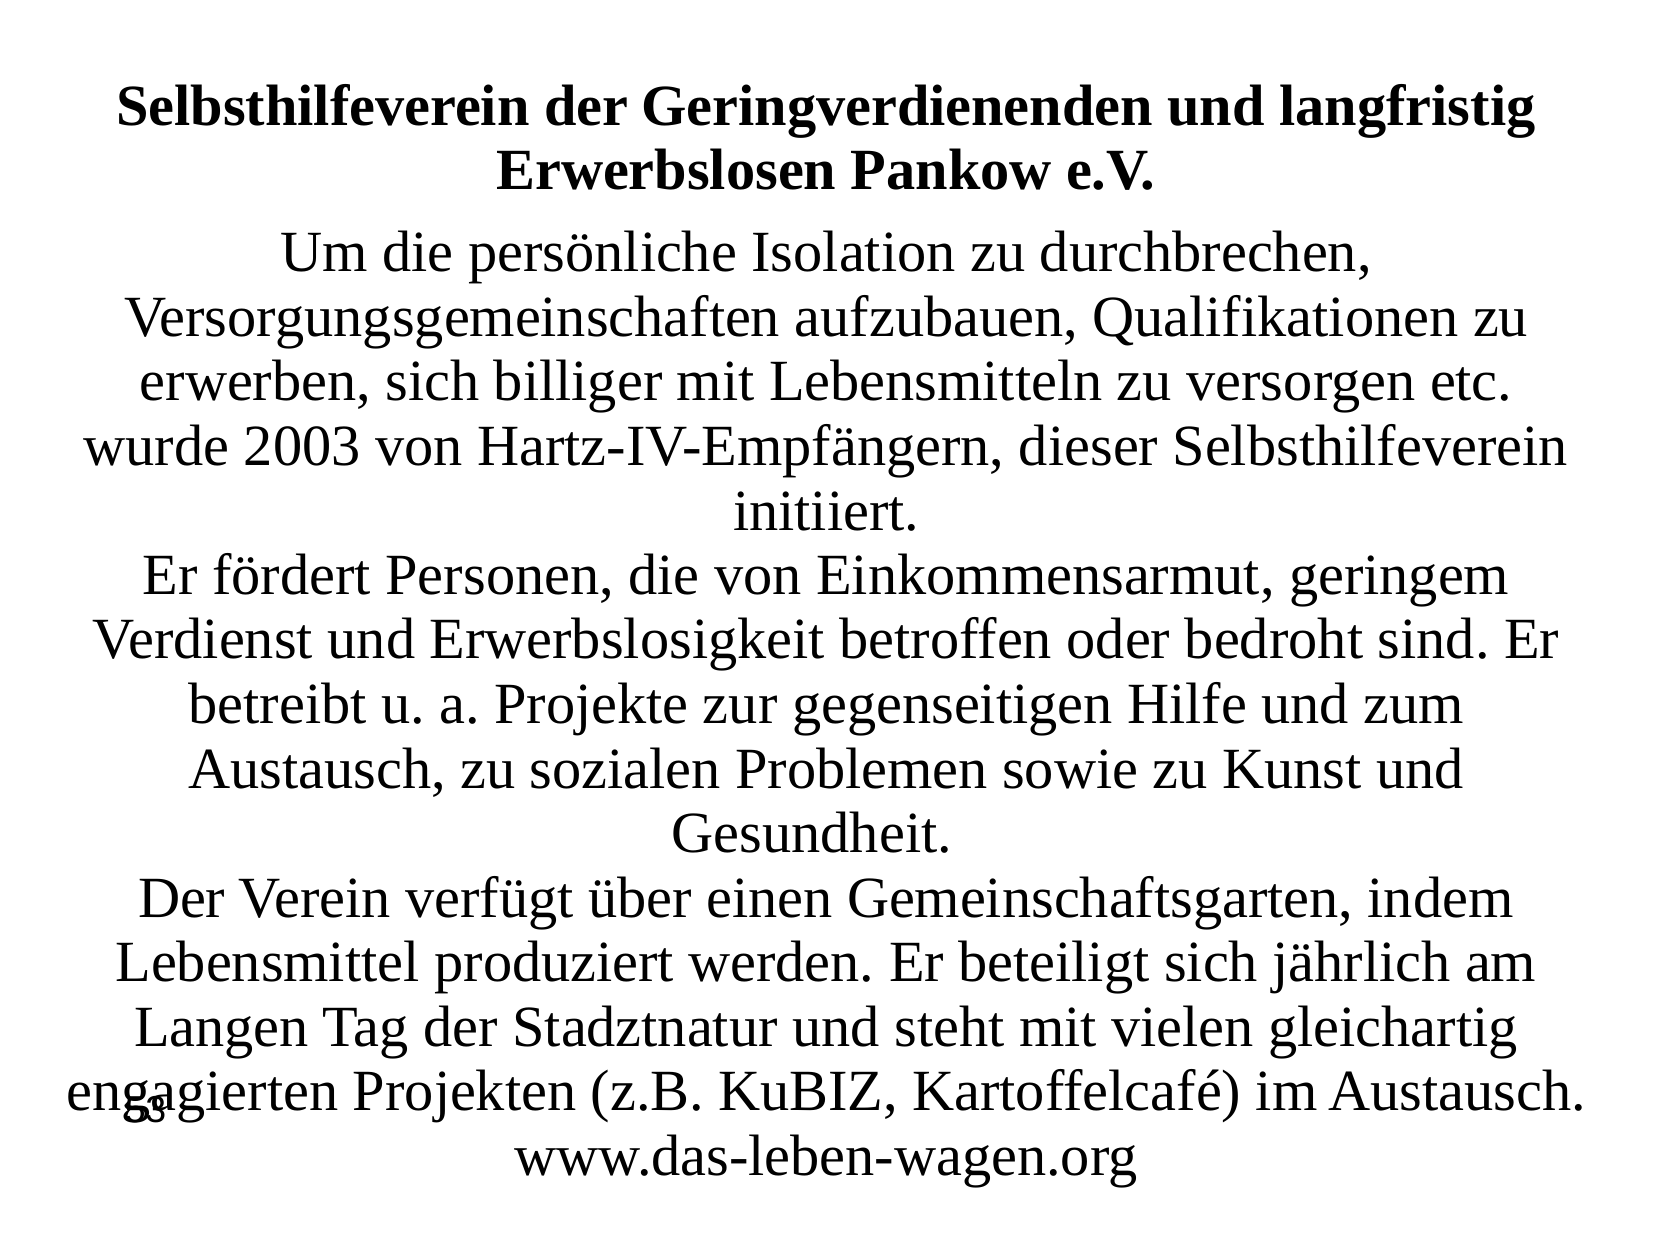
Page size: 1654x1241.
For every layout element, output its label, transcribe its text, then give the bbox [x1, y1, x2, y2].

text_box Selbsthilfeverein der Geringverdienenden und langfristig Erwerbslosen Pankow e.V. Um die persönliche Isolation zu durchbrechen, Versorgungsgemeinschaften aufzubauen, Qualifikationen zu erwerben, sich billiger mit Lebensmitteln zu versorgen etc. wurde 2003 von Hartz-IV-Empfängern, dieser Selbsthilfeverein initiiert. Er fördert Personen, die von Einkommensarmut, geringem Verdienst und Erwerbslosigkeit betroffen oder bedroht sind. Er betreibt u. a. Projekte zur gegenseitigen Hilfe und zum Austausch, zu sozialen Problemen sowie zu Kunst und Gesundheit. Der Verein verfügt über einen Gemeinschaftsgarten, indem Lebensmittel produziert werden. Er beteiligt sich jährlich am Langen Tag der Stadztnatur und steht mit vielen gleichartig engagierten Projekten (z.B. KuBIZ, Kartoffelcafé) im Austausch. www.das-leben-wagen.org [51, 65, 1602, 1196]
text_box <Nummer> [109, 1080, 328, 1151]
